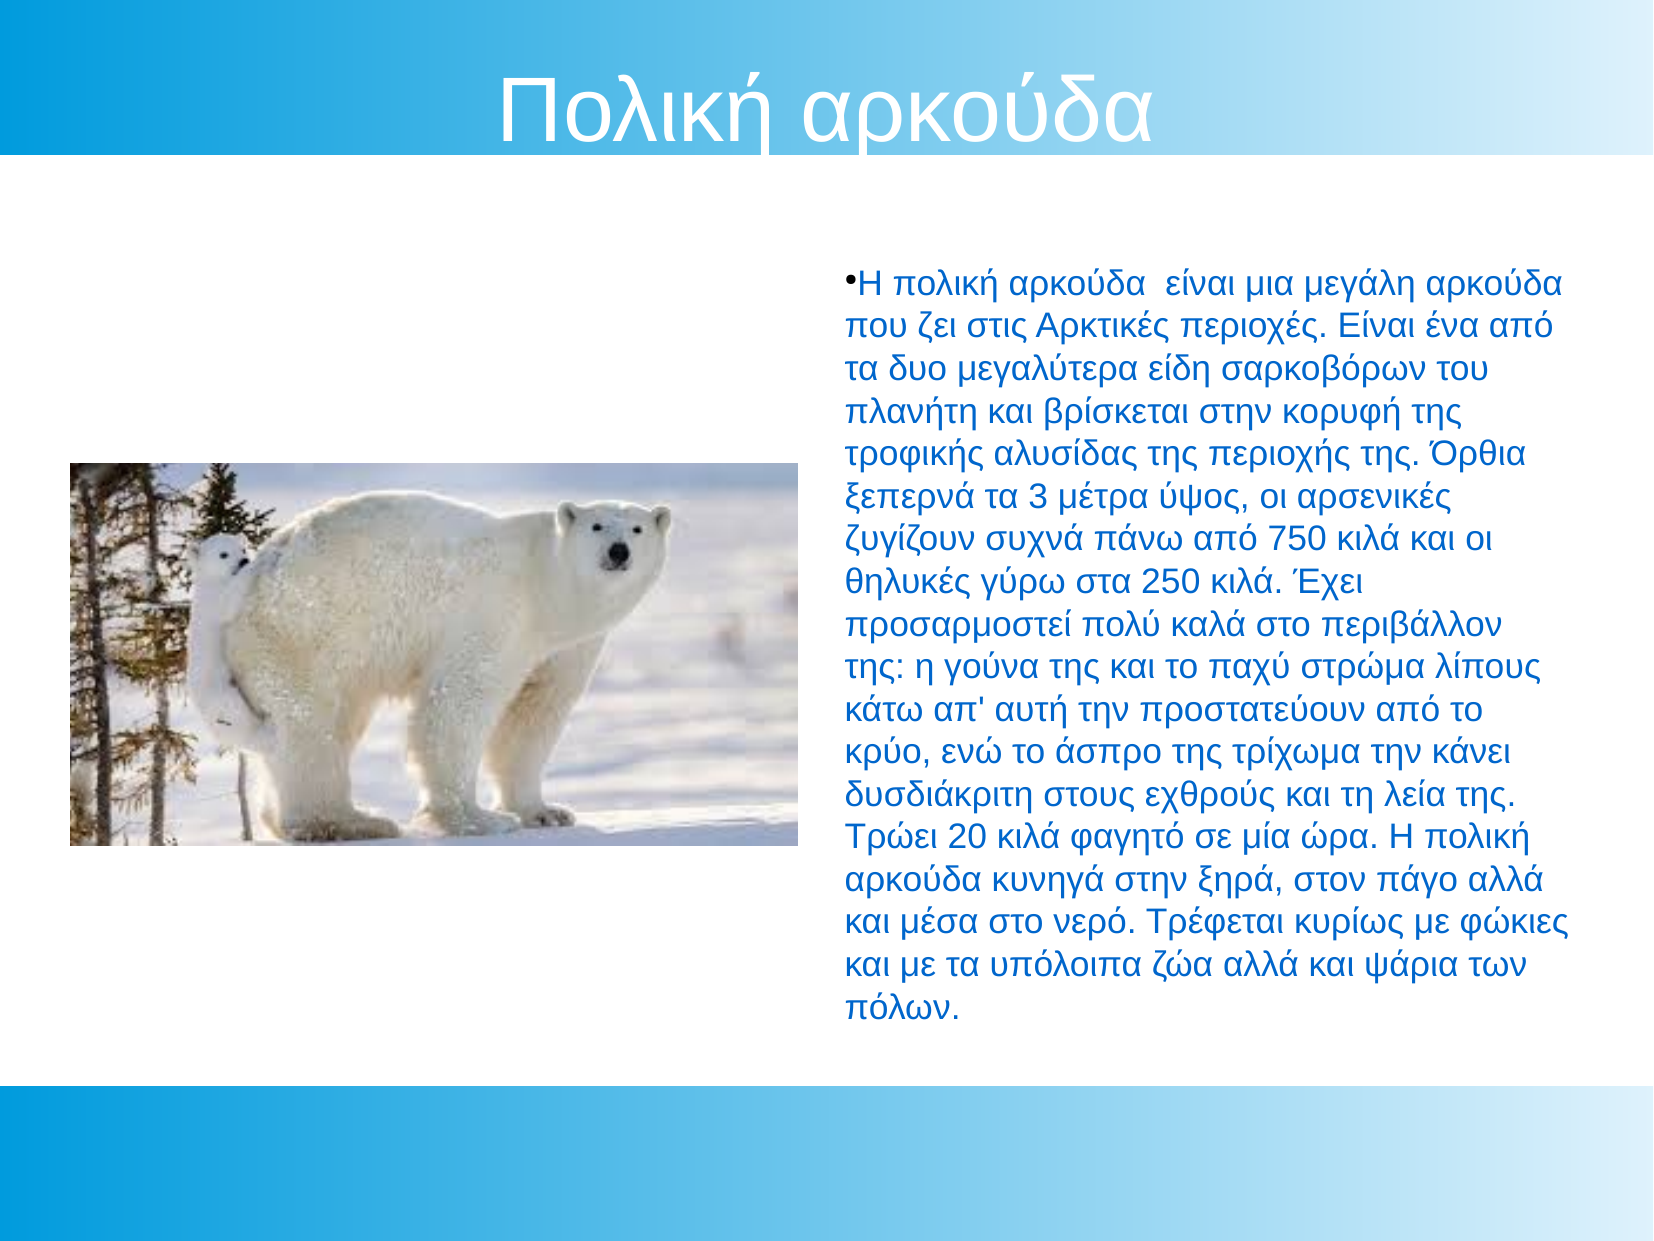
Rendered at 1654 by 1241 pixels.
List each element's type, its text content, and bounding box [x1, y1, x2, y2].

picture [70, 463, 798, 846]
title Πολική αρκούδα [82, 49, 1571, 155]
list Η πολική αρκούδα είναι μια μεγάλη αρκούδα που ζει στις Αρκτικές περιοχές. Είναι ένα από τα δυο μεγαλύτερα είδη σαρκοβόρων του πλανήτη και βρίσκεται στην κορυφή της τροφικής αλυσίδας της περιοχής της. Όρθια ξεπερνά τα 3 μέτρα ύψος, οι αρσενικές ζυγίζουν συχνά πάνω από 750 κιλά και οι θηλυκές γύρω στα 250 κιλά. Έχει προσαρμοστεί πολύ καλά στο περιβάλλον της: η γούνα της και το παχύ στρώμα λίπους κάτω απ' αυτή την προστατεύουν από το κρύο, ενώ το άσπρο της τρίχωμα την κάνει δυσδιάκριτη στους εχθρούς και τη λεία της. Τρώει 20 κιλά φαγητό σε μία ώρα. Η πολική αρκούδα κυνηγά στην ξηρά, στον πάγο αλλά και μέσα στο νερό. Τρέφεται κυρίως με φώκιες και με τα υπόλοιπα ζώα αλλά και ψάρια των πόλων. [844, 259, 1571, 1040]
